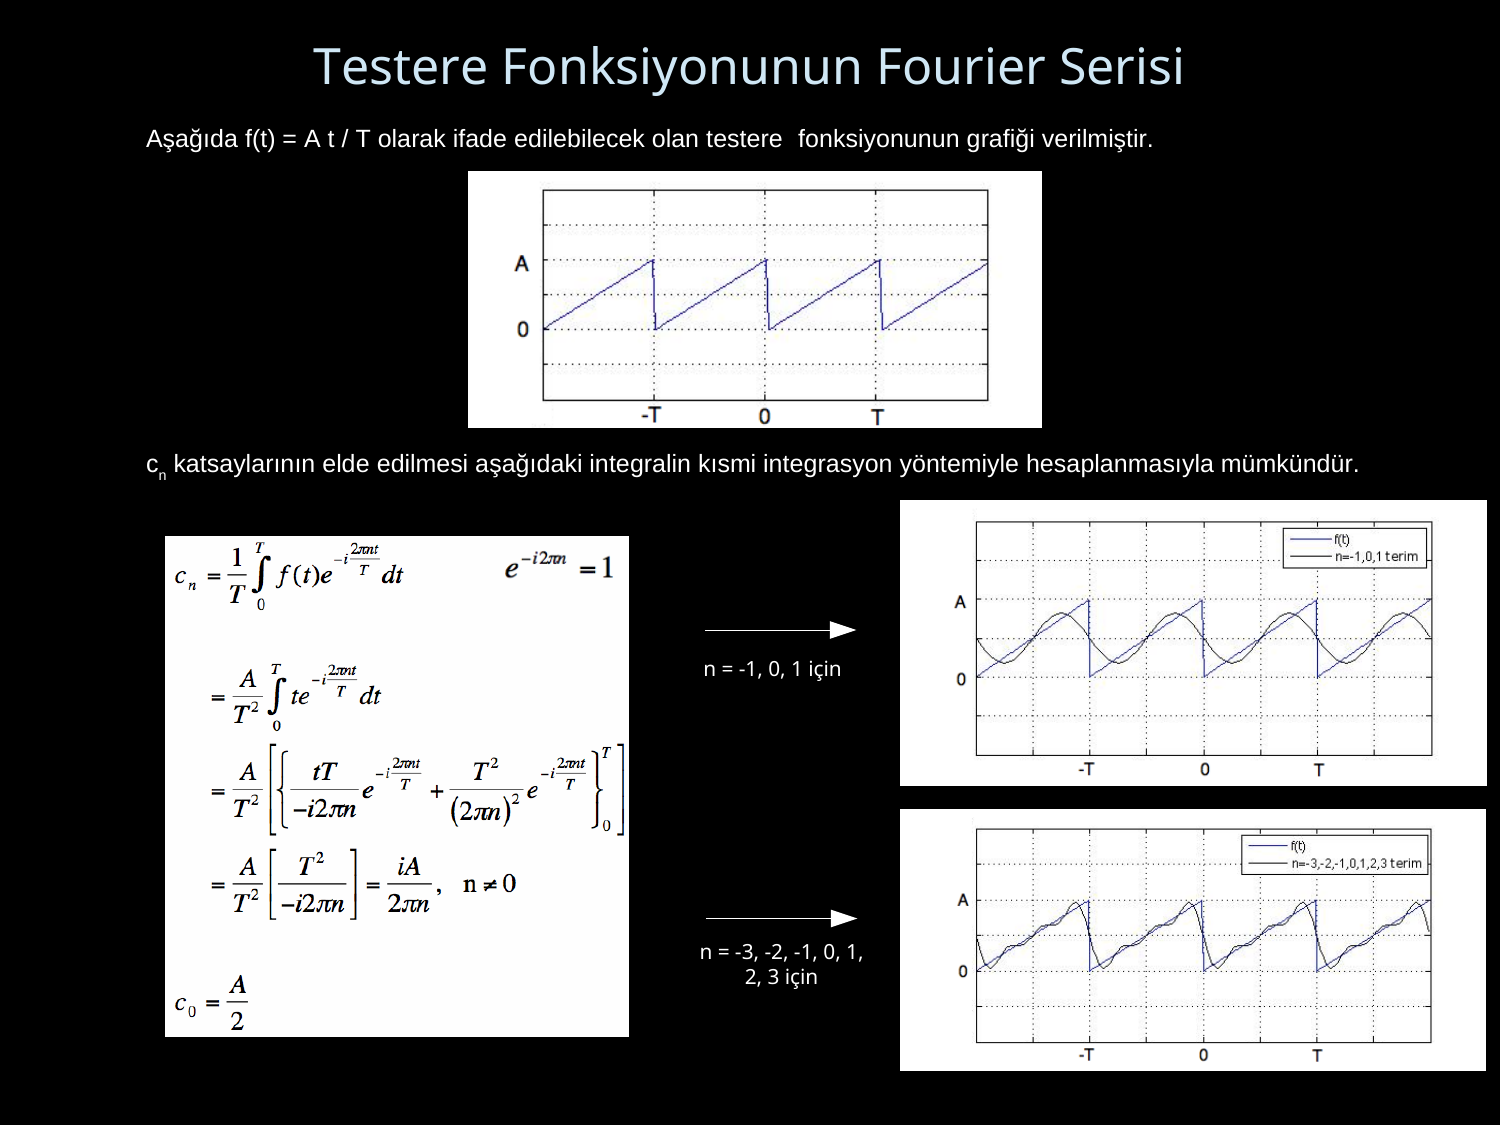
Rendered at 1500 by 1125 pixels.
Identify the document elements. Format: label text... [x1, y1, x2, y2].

text_box n = -3, -2, -1, 0, 1, 2, 3 için [684, 931, 880, 997]
list Aşağıda f(t) = A t / T olarak ifade edilebilecek olan testere fonksiyonunun grafiği verilmiştir. [75, 114, 1456, 184]
picture [468, 171, 1042, 428]
picture [165, 536, 629, 1037]
text_box n = -1, 0, 1 için [675, 648, 871, 706]
list cn katsaylarının elde edilmesi aşağıdaki integralin kısmi integrasyon yöntemiyle hesaplanmasıyla mümkündür. [75, 439, 1456, 504]
picture [900, 809, 1486, 1071]
picture [900, 500, 1487, 786]
title Testere Fonksiyonunun Fourier Serisi [75, 9, 1426, 114]
